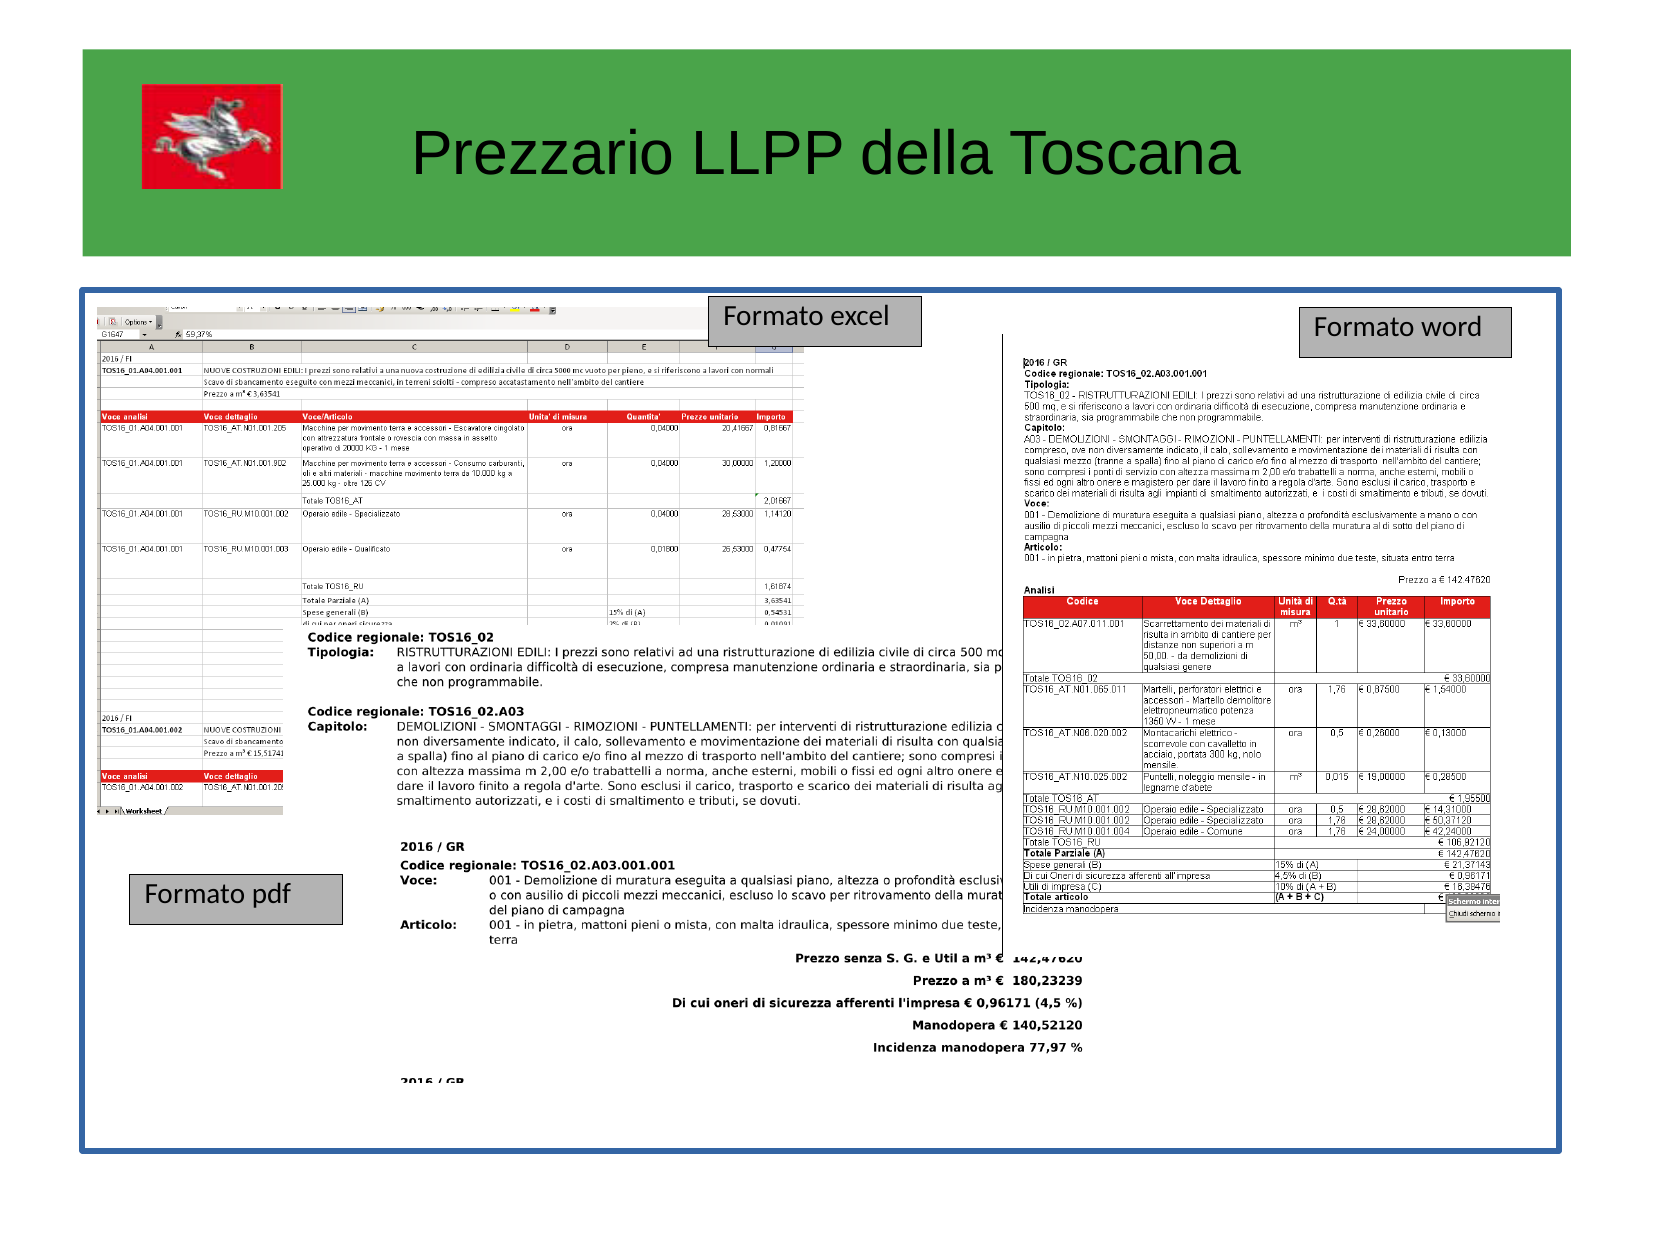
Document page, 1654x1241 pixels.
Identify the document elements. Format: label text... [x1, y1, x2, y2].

picture [141, 84, 283, 189]
subtitle [82, 290, 1560, 1151]
text_box Formato pdf [129, 874, 343, 925]
text_box Formato word [1299, 307, 1512, 358]
title Prezzario LLPP della Toscana [82, 49, 1571, 257]
text_box Formato excel [708, 296, 922, 347]
picture [97, 307, 1500, 1083]
